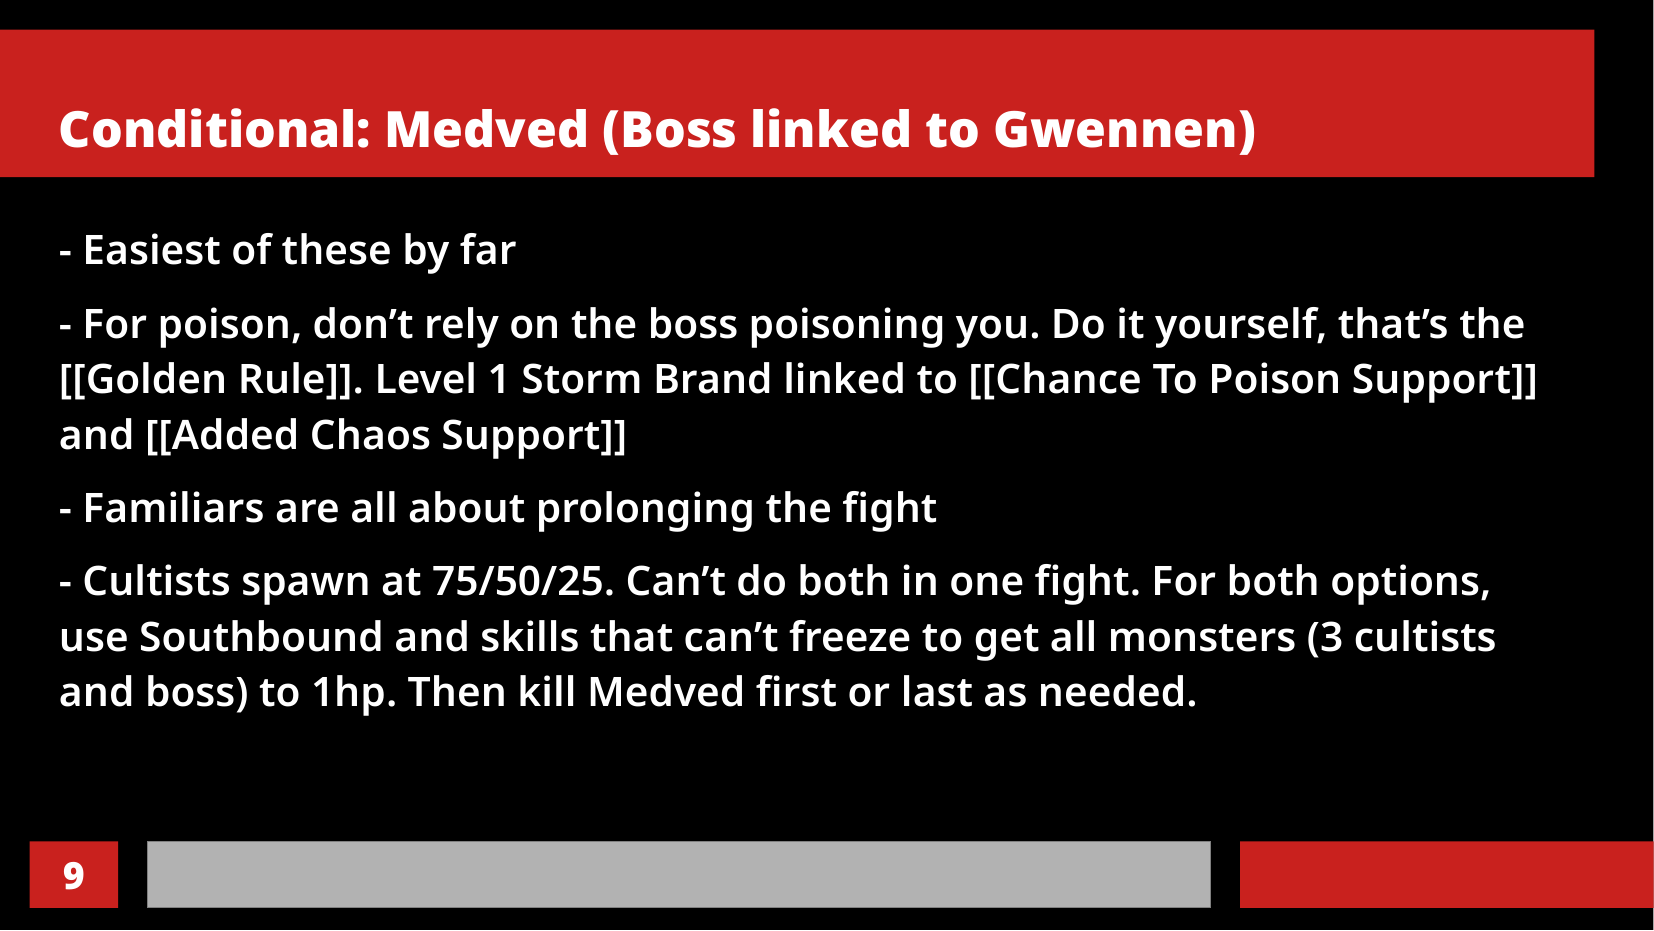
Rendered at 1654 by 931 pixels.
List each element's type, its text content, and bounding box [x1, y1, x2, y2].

title Conditional: Medved (Boss linked to Gwennen) [59, 44, 1595, 163]
list - Easiest of these by far - For poison, don’t rely on the boss poisoning you. Do it yourself, that’s the [[Golden Rule]]. Level 1 Storm Brand linked to [[Chance To Poison Support]] and [[Added Chaos Support]] - Familiars are all about prolonging the fight - Cultists spawn at 75/50/25. Can’t do both in one fight. For both options, use Southbound and skills that can’t freeze to get all monsters (3 cultists and boss) to 1hp. Then kill Medved first or last as needed. [59, 221, 1565, 798]
